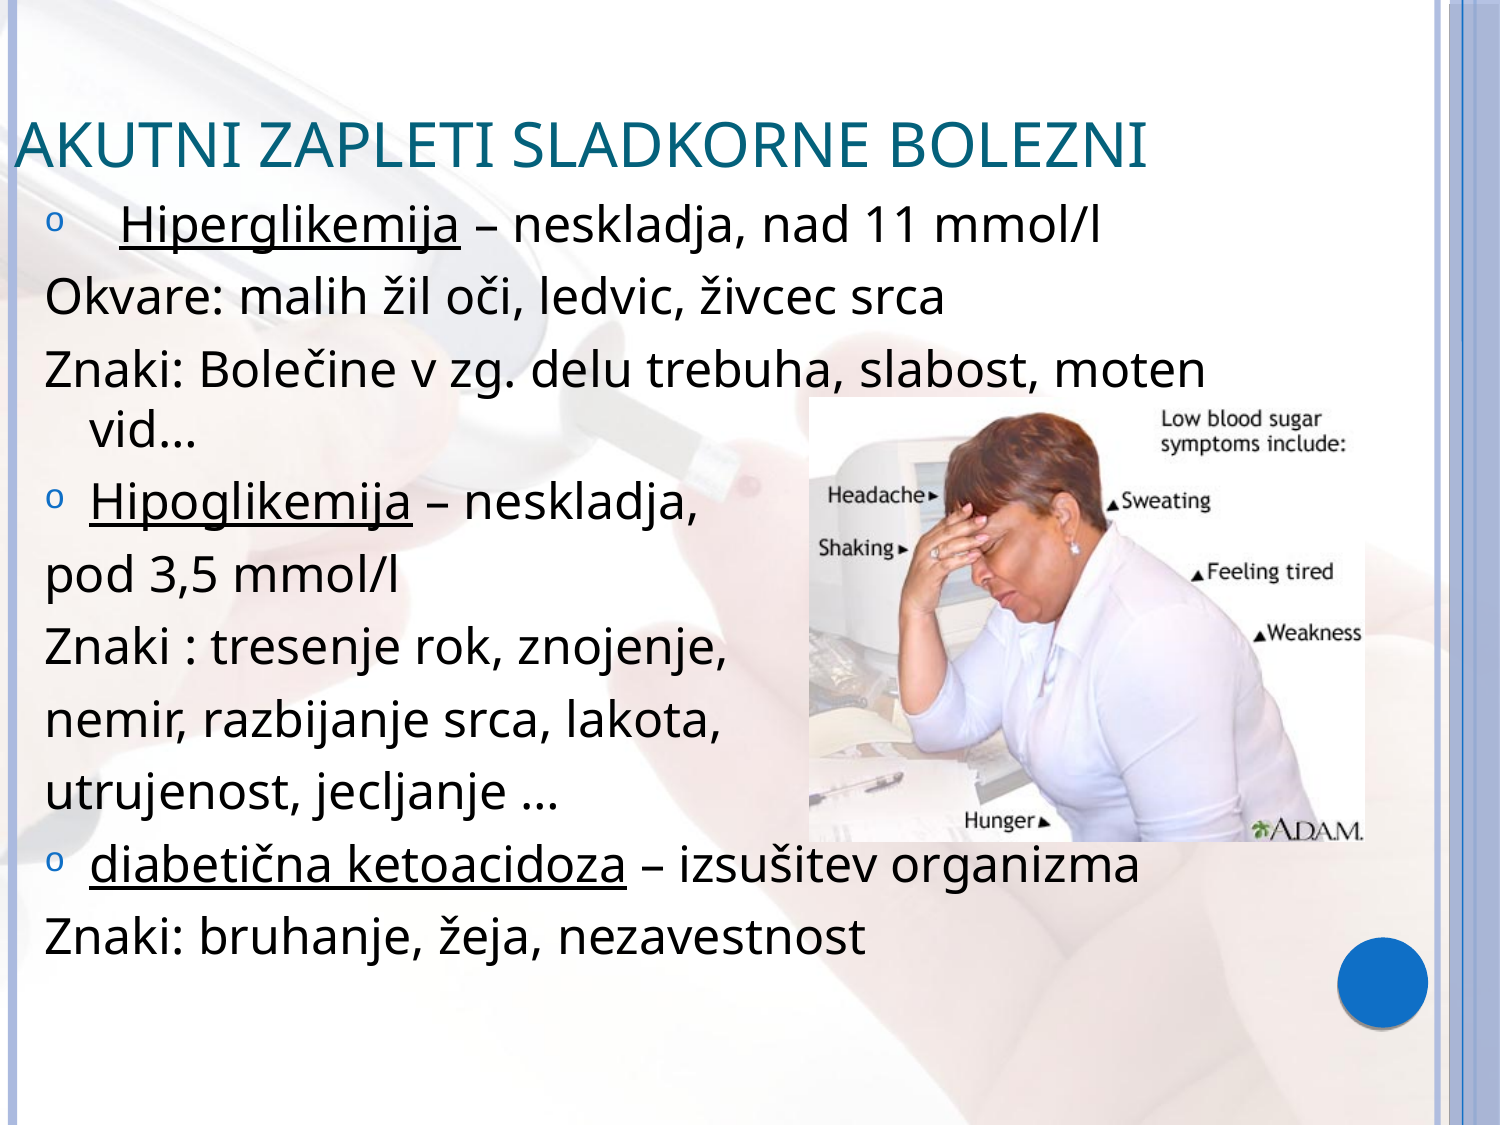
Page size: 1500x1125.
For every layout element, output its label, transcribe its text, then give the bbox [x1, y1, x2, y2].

picture [1441, 0, 1449, 1125]
title akutni zapleti sladkorne bolezni [0, 0, 1225, 188]
picture [0, 188, 7, 1125]
picture [18, 0, 1434, 1125]
list Hiperglikemija – neskladja, nad 11 mmol/l Okvare: malih žil oči, ledvic, živcec srca Znaki: Bolečine v zg. delu trebuha, slabost, moten vid… Hipoglikemija – neskladja, pod 3,5 mmol/l Znaki : tresenje rok, znojenje, nemir, razbijanje srca, lakota, utrujenost, jecljanje … diabetična ketoacidoza – izsušitev organizma Znaki: bruhanje, žeja, nezavestnost [29, 184, 1255, 985]
